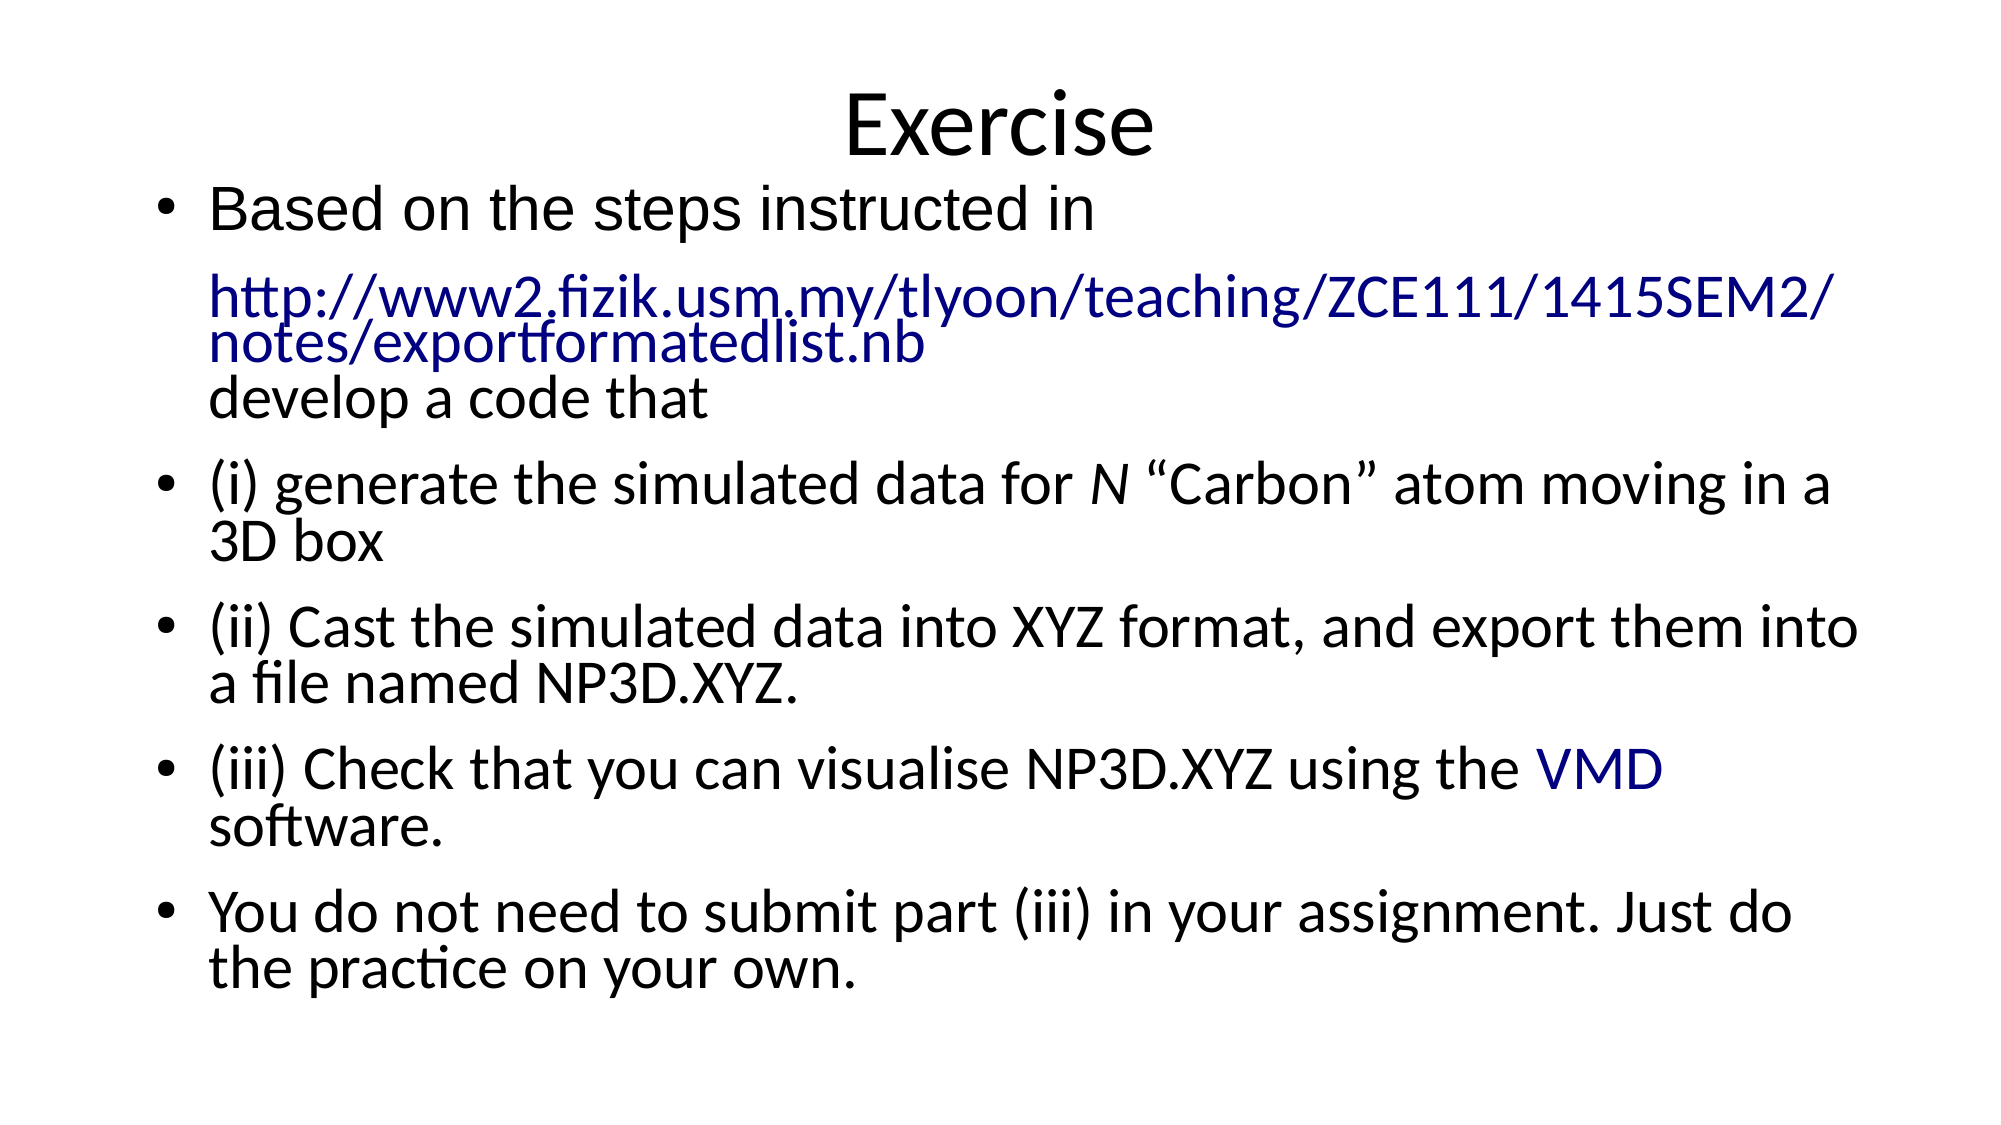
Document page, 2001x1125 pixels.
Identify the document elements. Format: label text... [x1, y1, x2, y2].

title Exercise [137, 22, 1863, 179]
list Based on the steps instructed in http://www2.fizik.usm.my/tlyoon/teaching/ZCE111/1415SEM2/notes/exportformatedlist.nbdevelop a code that (i) generate the simulated data for N “Carbon” atom moving in a 3D box (ii) Cast the simulated data into XYZ format, and export them into a file named NP3D.XYZ. (iii) Check that you can visualise NP3D.XYZ using the VMD software. You do not need to submit part (iii) in your assignment. Just do the practice on your own. [137, 179, 1863, 1036]
